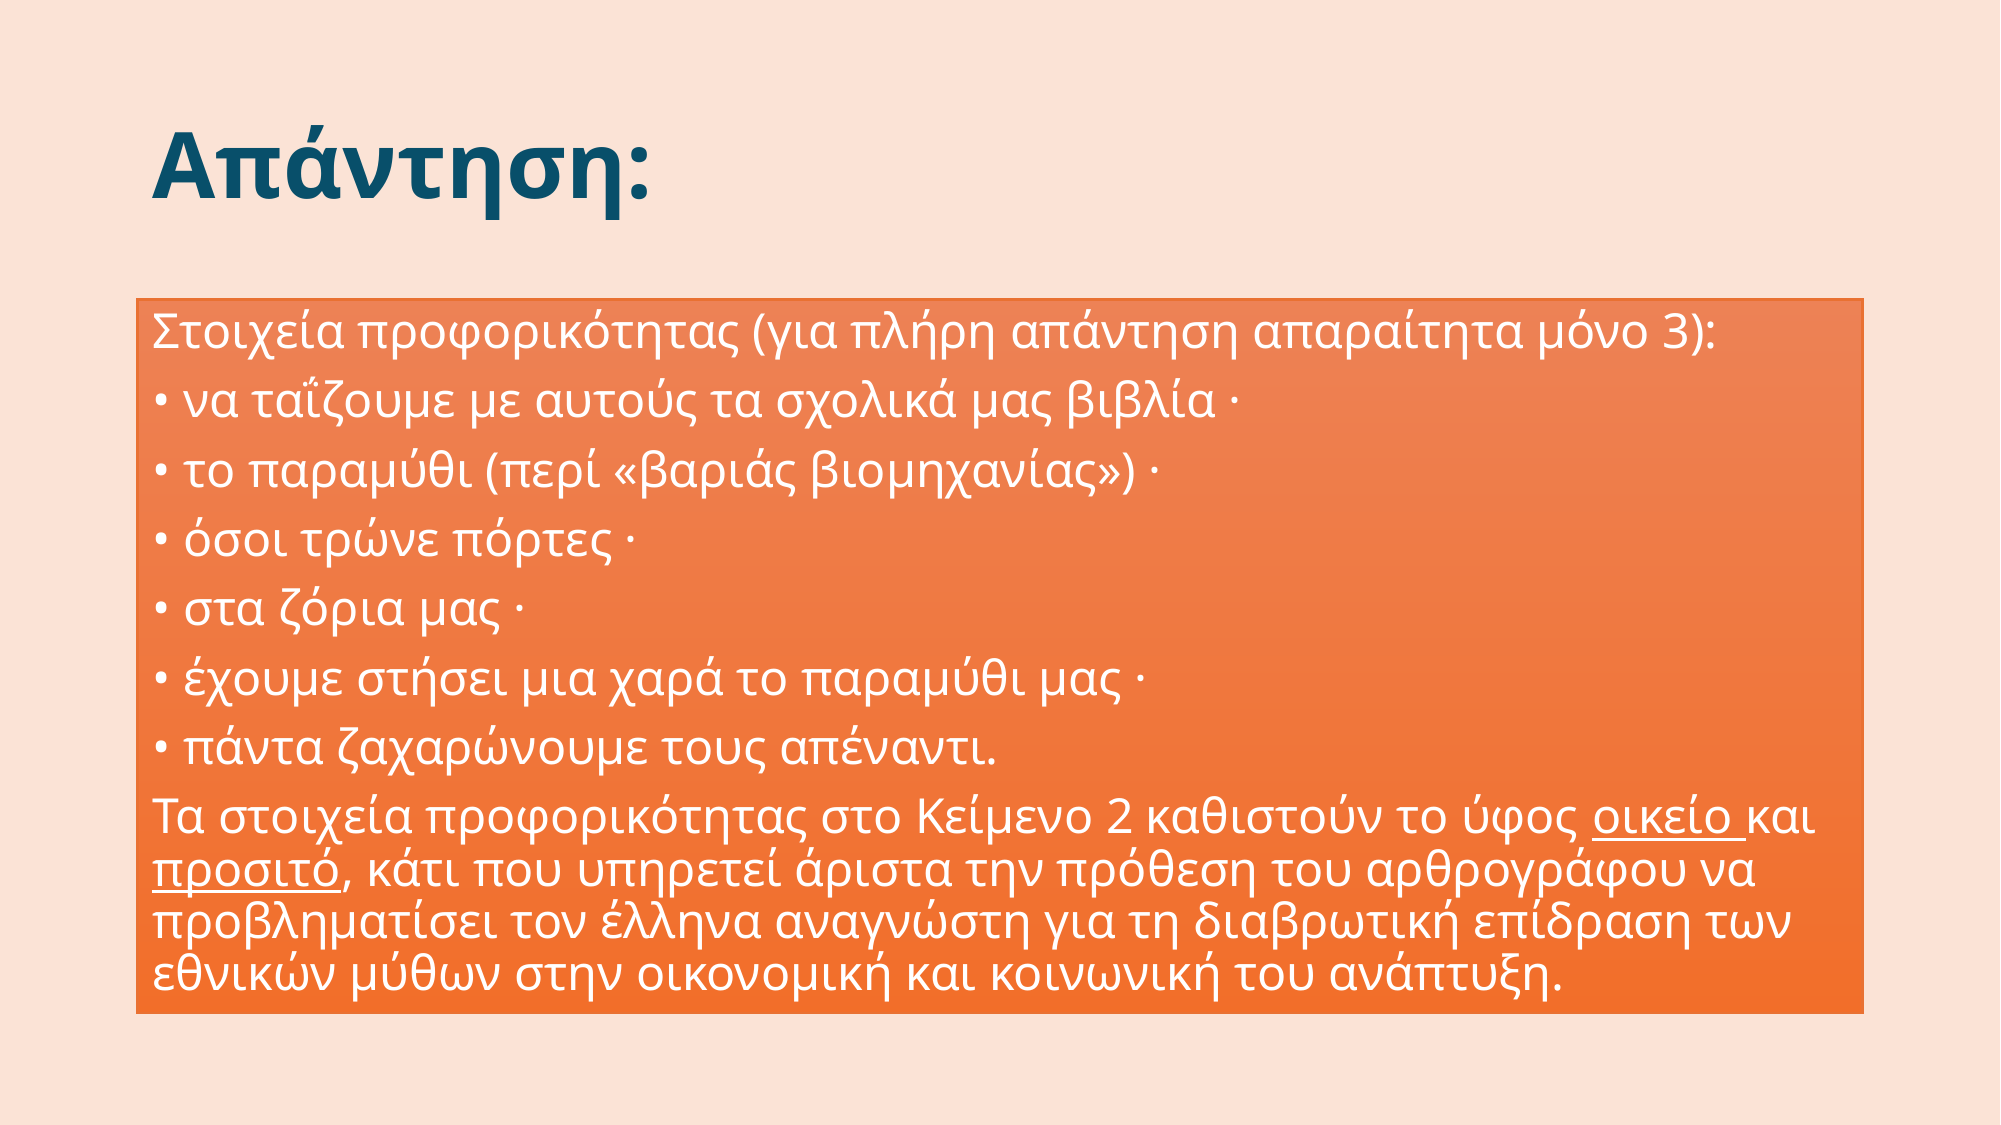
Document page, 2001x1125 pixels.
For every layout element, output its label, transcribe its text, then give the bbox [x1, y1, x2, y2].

title Απάντηση: [137, 59, 1863, 278]
list Στοιχεία προφορικότητας (για πλήρη απάντηση απαραίτητα μόνο 3): • να ταΐζουμε με αυτούς τα σχολικά μας βιβλία · • το παραμύθι (περί «βαριάς βιομηχανίας») · • όσοι τρώνε πόρτες · • στα ζόρια μας · • έχουμε στήσει μια χαρά το παραμύθι μας · • πάντα ζαχαρώνουμε τους απέναντι. Τα στοιχεία προφορικότητας στο Κείμενο 2 καθιστούν το ύφος οικείο και προσιτό, κάτι που υπηρετεί άριστα την πρόθεση του αρθρογράφου να προβληματίσει τον έλληνα αναγνώστη για τη διαβρωτική επίδραση των εθνικών μύθων στην οικονομική και κοινωνική του ανάπτυξη. [137, 299, 1863, 1014]
